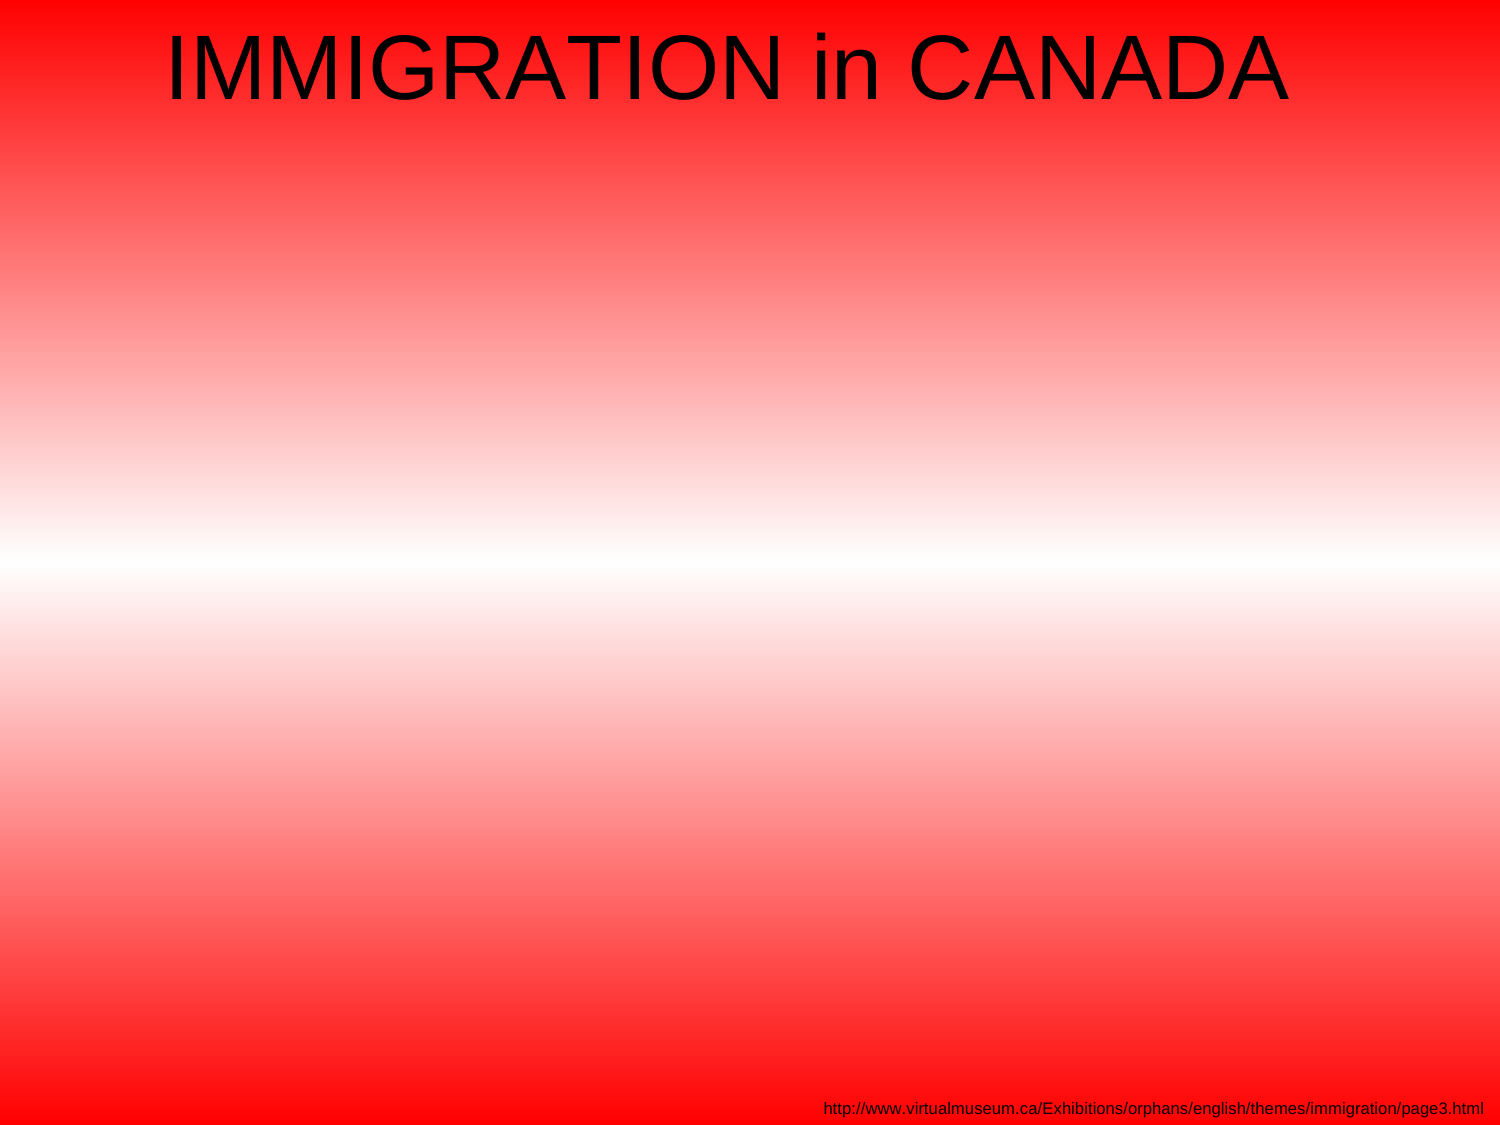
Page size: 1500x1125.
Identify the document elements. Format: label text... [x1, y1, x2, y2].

text_box http://www.virtualmuseum.ca/Exhibitions/orphans/english/themes/immigration/page3.html [808, 1089, 1500, 1125]
text_box IMMIGRATION in CANADA [150, 0, 1372, 126]
